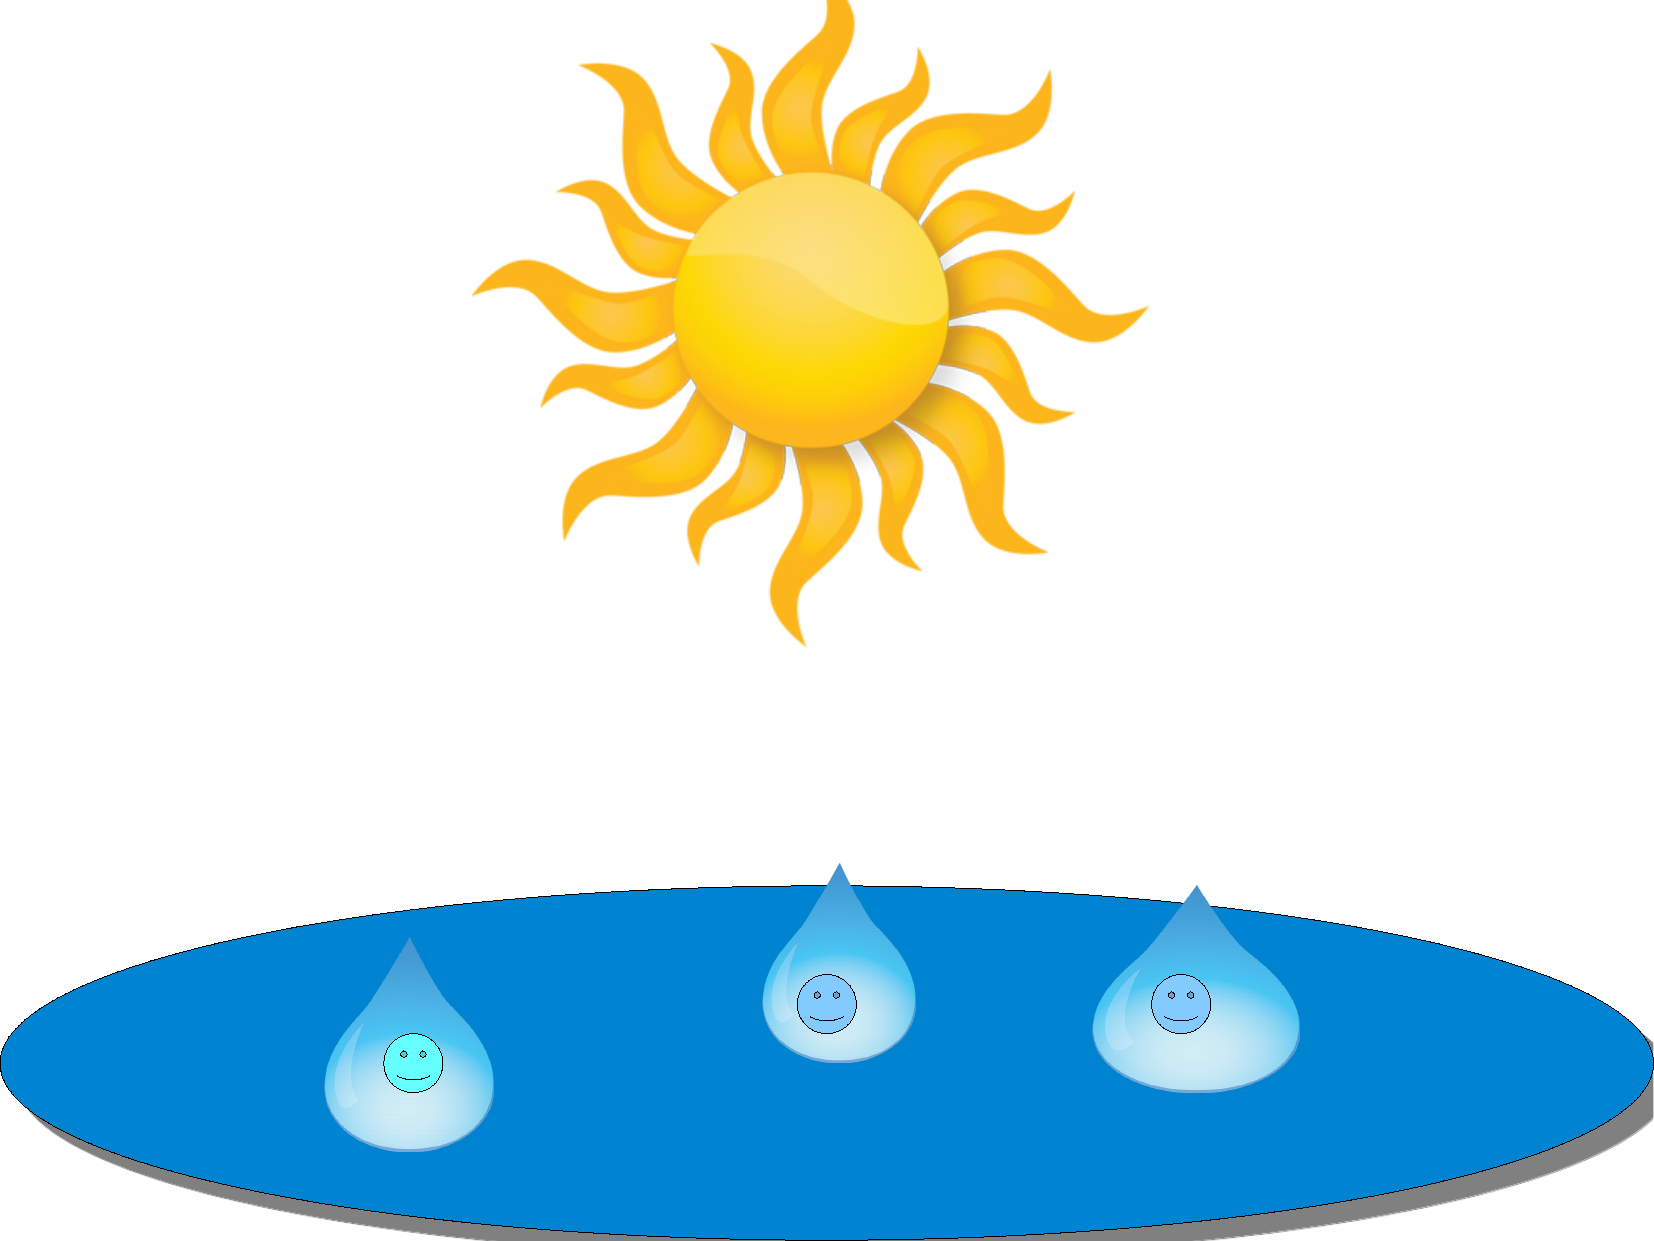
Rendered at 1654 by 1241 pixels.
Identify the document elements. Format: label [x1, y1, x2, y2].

text_box [797, 974, 857, 1034]
picture [472, 0, 1149, 647]
picture [1092, 885, 1300, 1093]
text_box [1151, 974, 1211, 1034]
picture [762, 863, 916, 1063]
picture [324, 937, 494, 1152]
text_box [0, 886, 1654, 1241]
